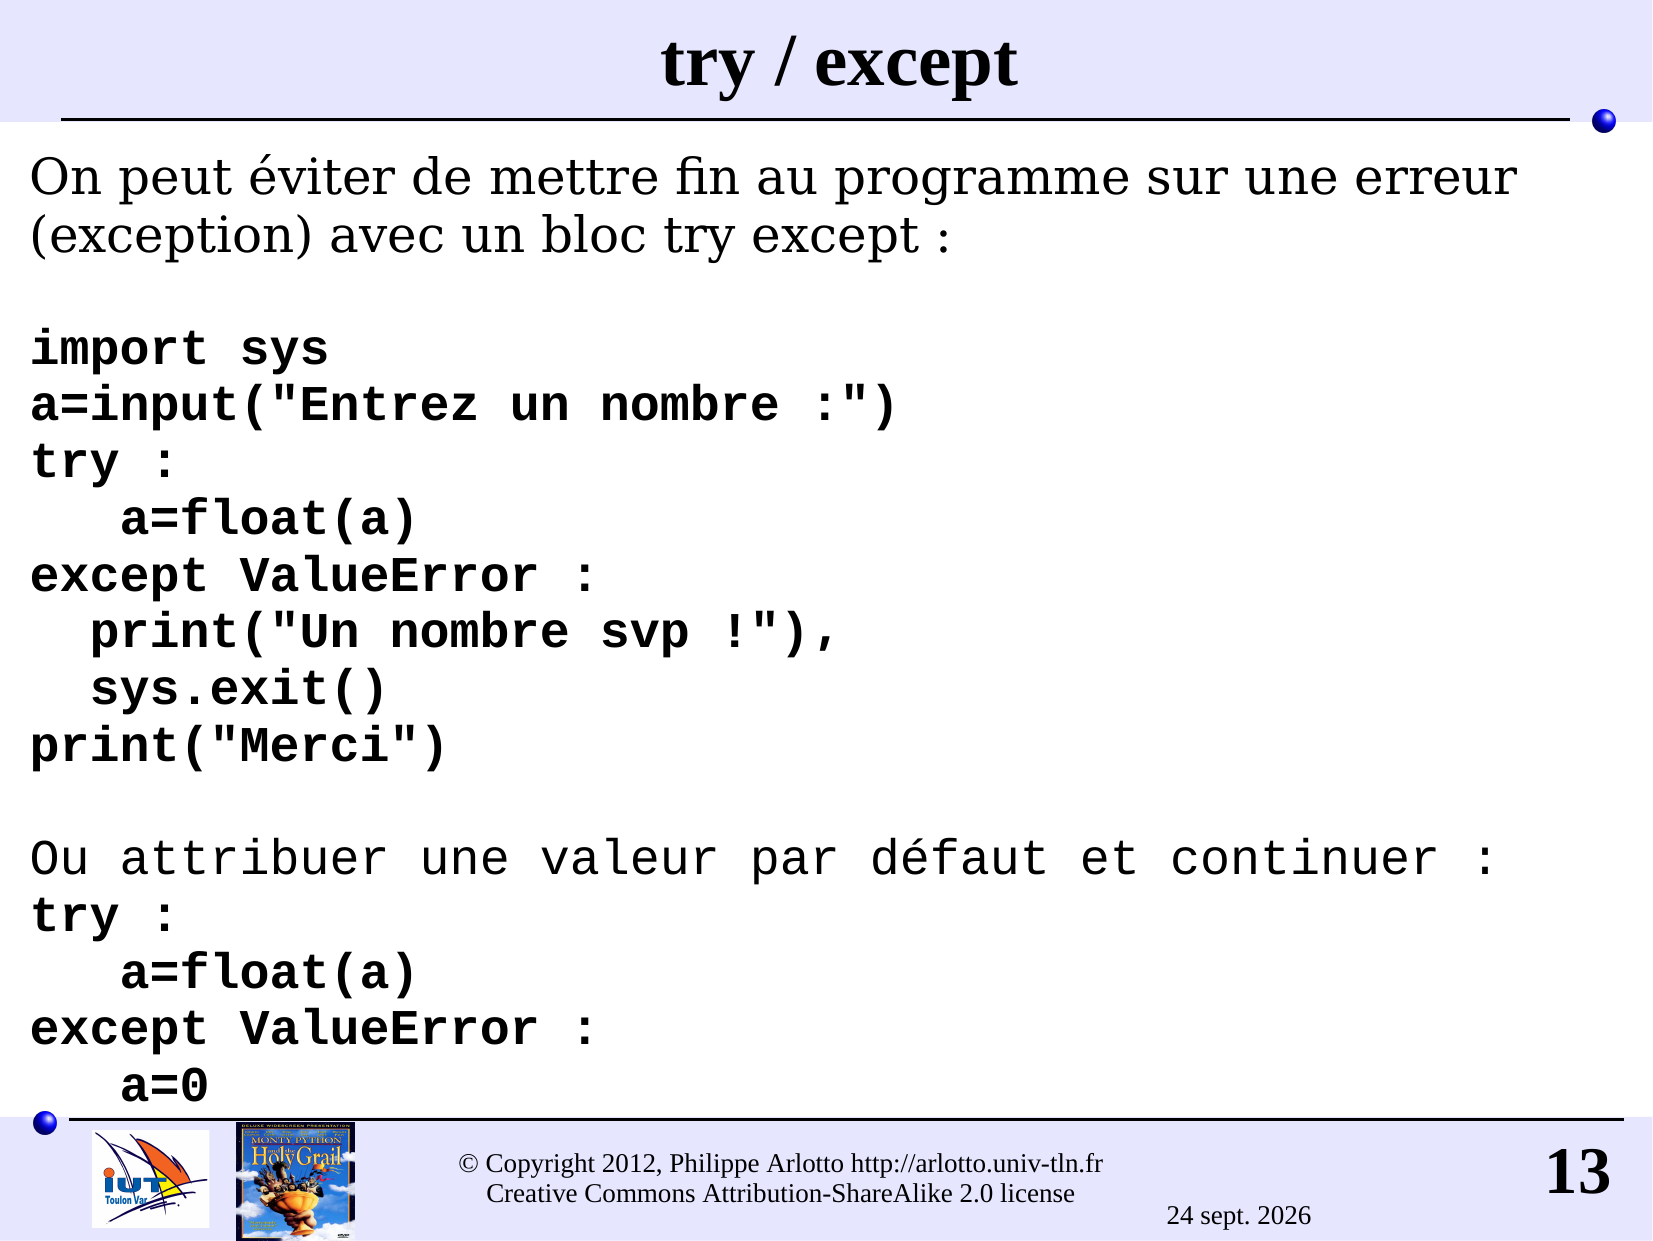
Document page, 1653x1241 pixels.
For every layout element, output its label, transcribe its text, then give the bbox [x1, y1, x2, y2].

text_box On peut éviter de mettre fin au programme sur une erreur (exception) avec un bloc try except : import sys a=input("Entrez un nombre :") try : a=float(a) except ValueError : print("Un nombre svp !") sys.exit() print("Merci") Ou attribuer une valeur par défaut et continuer : try : a=float(a) except ValueError : a=0 [29, 147, 1565, 1241]
title try / except [95, 14, 1585, 107]
text_box , [810, 589, 841, 650]
